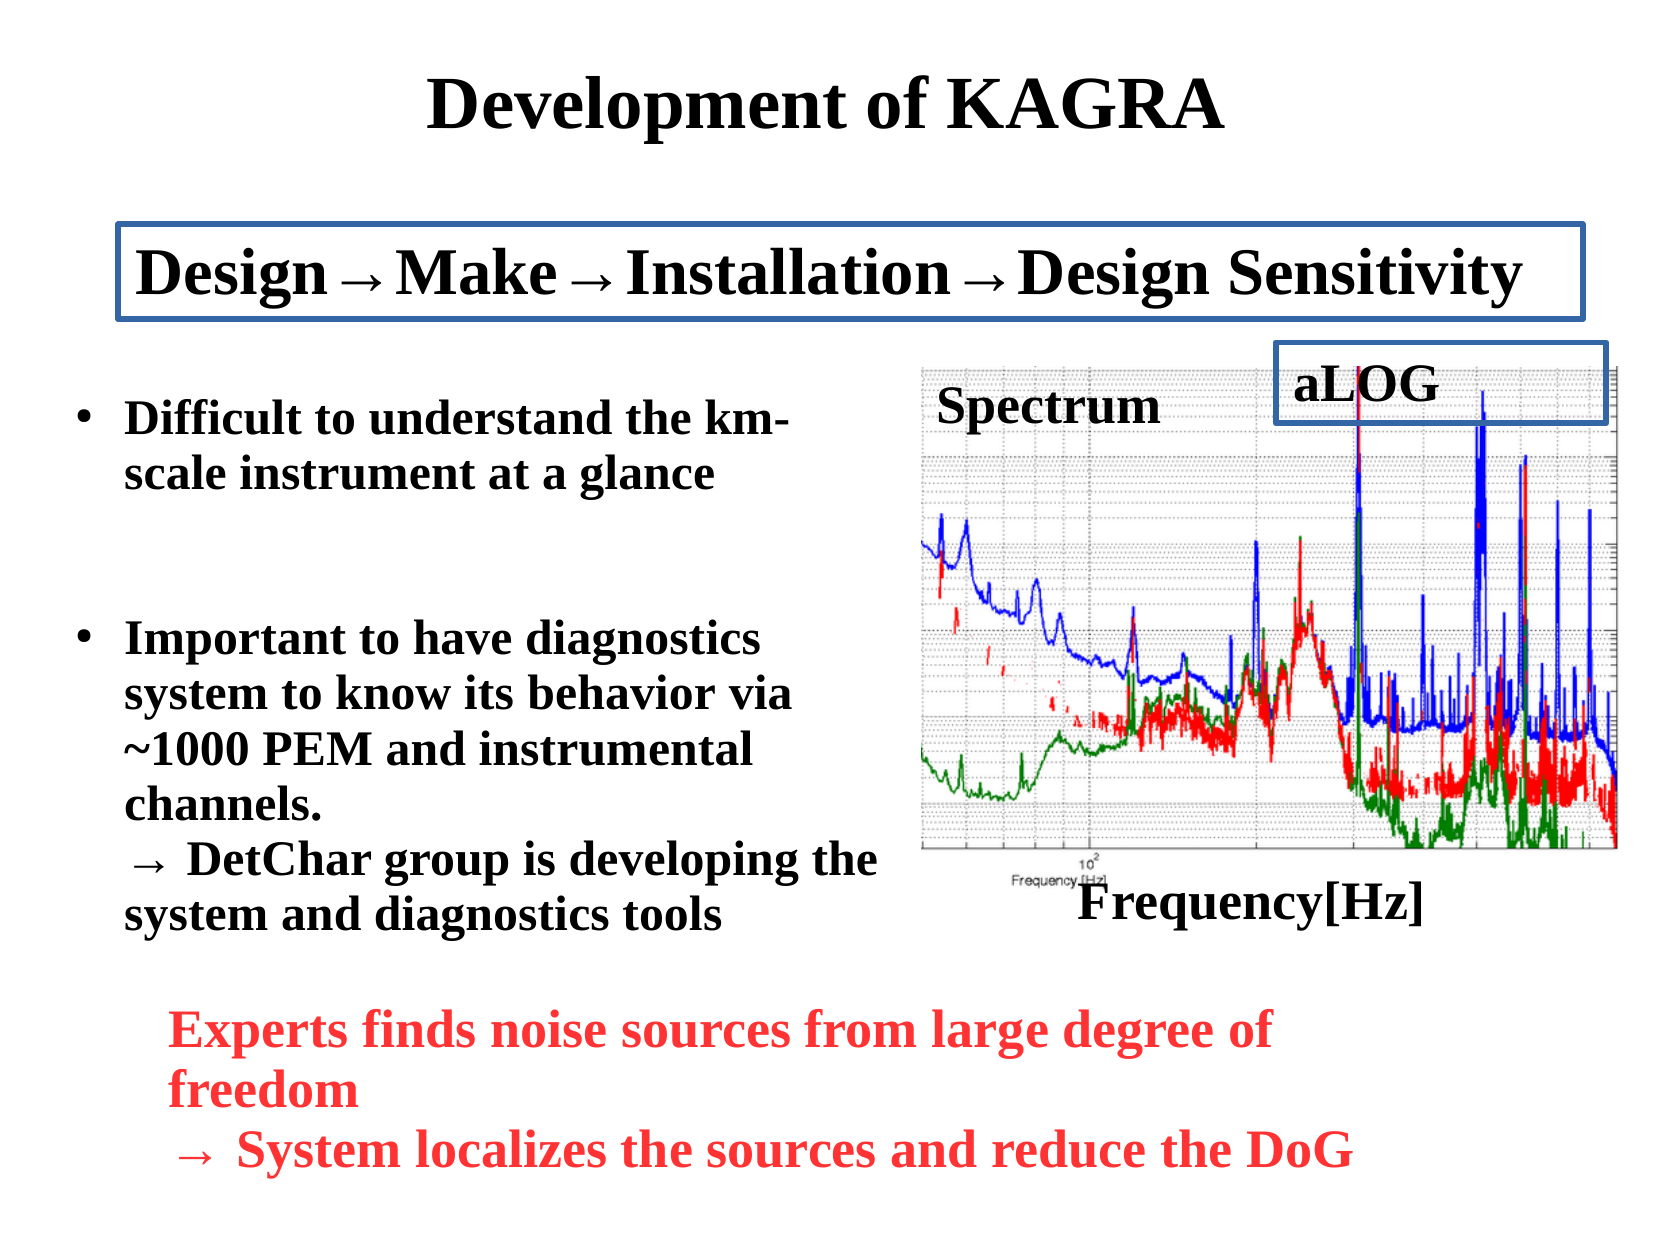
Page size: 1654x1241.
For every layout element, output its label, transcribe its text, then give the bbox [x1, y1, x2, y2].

list Difficult to understand the km-scale instrument at a glance Important to have diagnostics system to know its behavior via ~1000 PEM and instrumental channels. → DetChar group is developing the system and diagnostics tools [59, 389, 880, 945]
text_box aLOG [1275, 342, 1607, 418]
picture [921, 366, 1619, 898]
text_box Experts finds noise sources from large degree of freedom → System localizes the sources and reduce the DoG [153, 992, 1465, 1193]
title Development of KAGRA [82, 0, 1571, 208]
text_box Design→Make→Installation→Design Sensitivity [118, 224, 1583, 312]
text_box Spectrum [921, 368, 1276, 438]
text_box Frequency[Hz] [1063, 864, 1501, 945]
